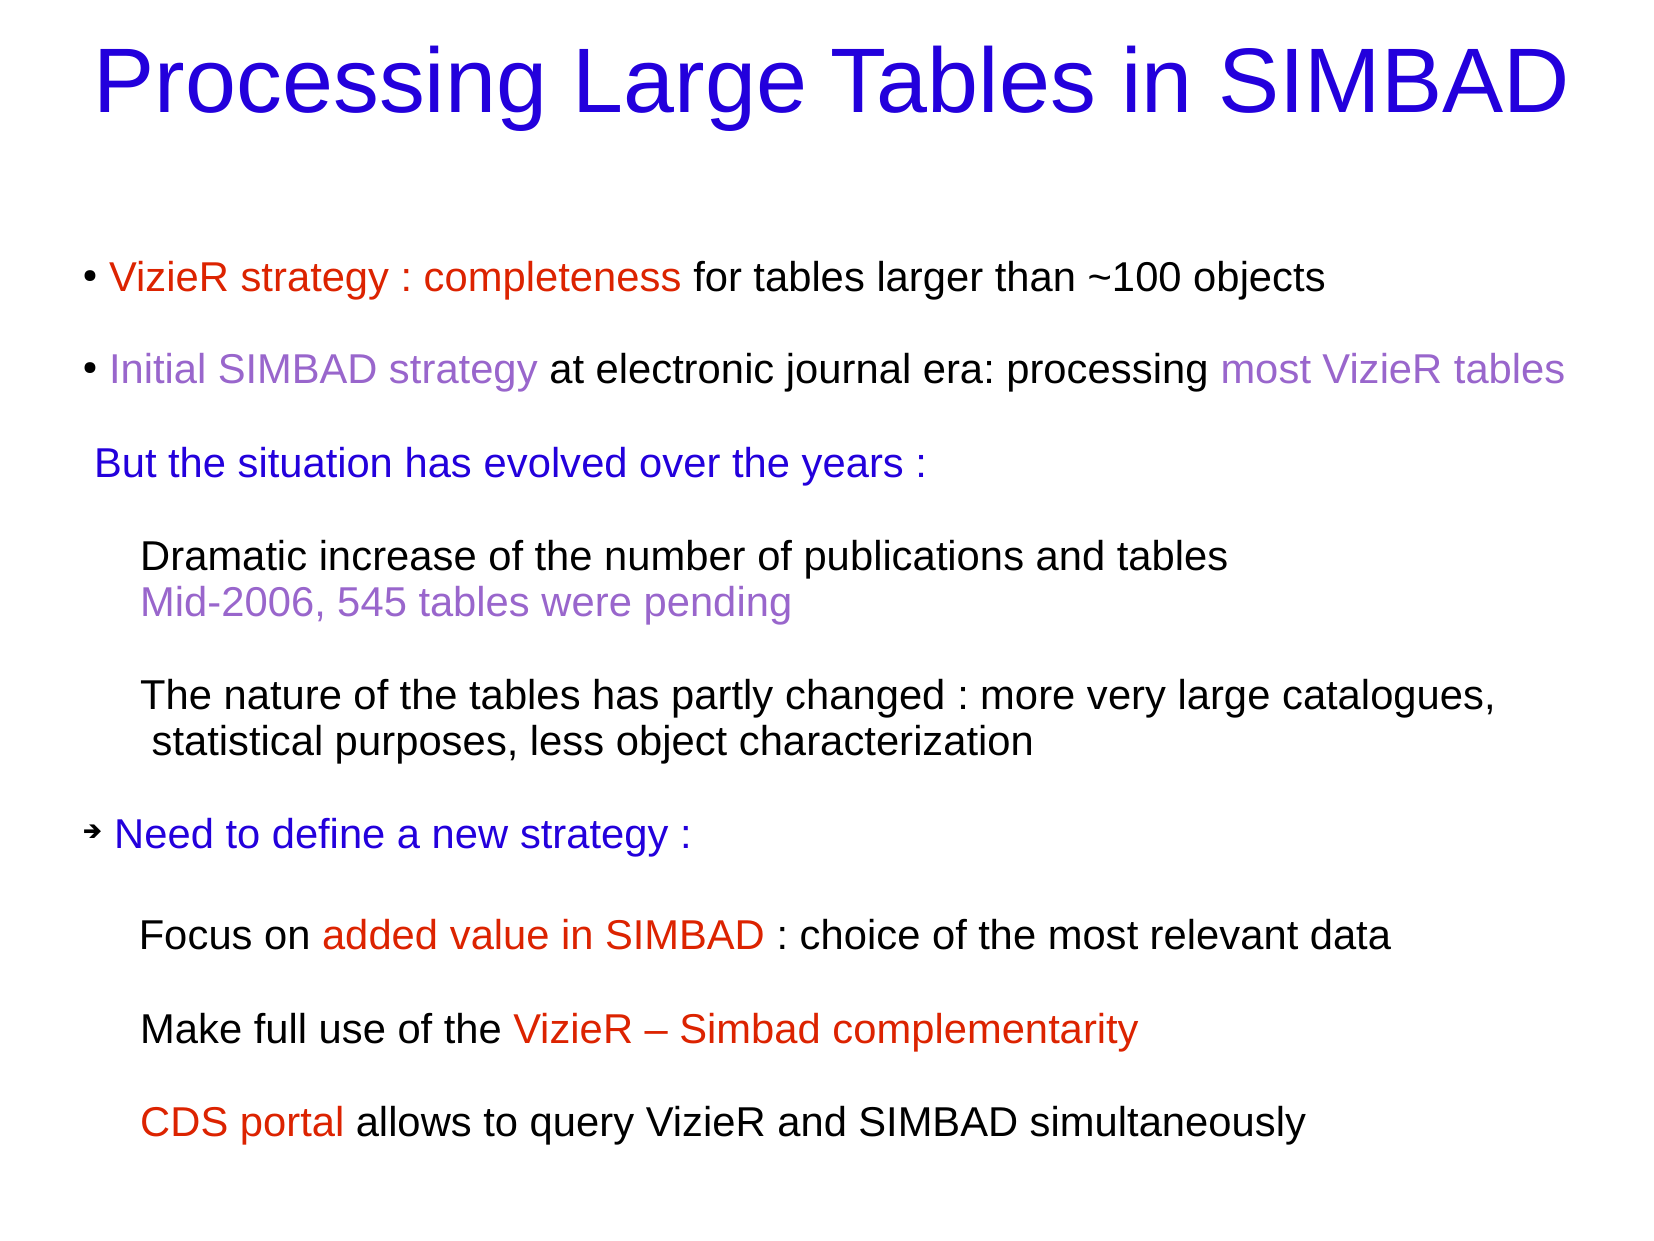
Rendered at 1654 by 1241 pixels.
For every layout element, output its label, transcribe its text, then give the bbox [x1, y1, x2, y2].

subtitle VizieR strategy : completeness for tables larger than ~100 objects Initial SIMBAD strategy at electronic journal era: processing most VizieR tables But the situation has evolved over the years : Dramatic increase of the number of publications and tables Mid-2006, 545 tables were pending The nature of the tables has partly changed : more very large catalogues, statistical purposes, less object characterization Need to define a new strategy : Focus on added value in SIMBAD : choice of the most relevant data Make full use of the VizieR – Simbad complementarity CDS portal allows to query VizieR and SIMBAD simultaneously [82, 200, 1571, 1199]
title Processing Large Tables in SIMBAD [88, 0, 1577, 178]
